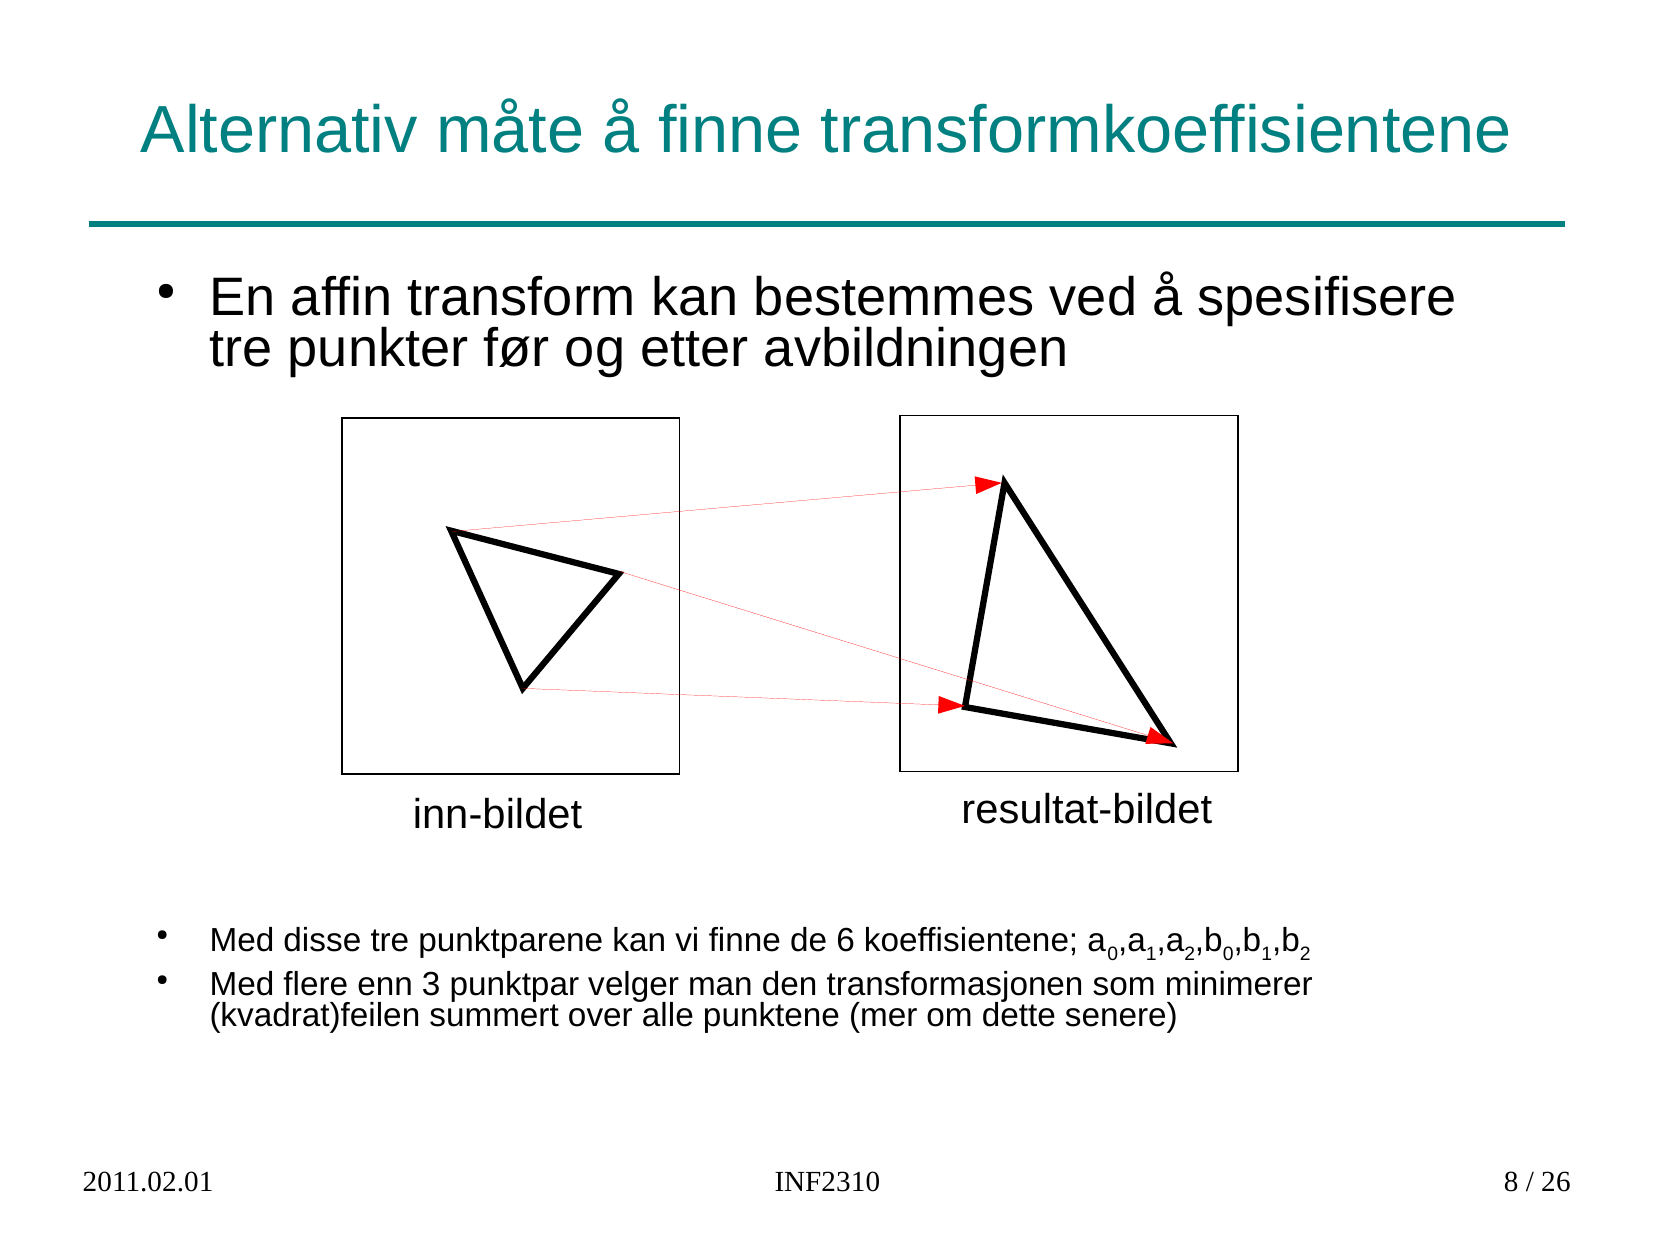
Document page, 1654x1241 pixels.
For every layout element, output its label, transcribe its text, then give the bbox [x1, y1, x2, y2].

list En affin transform kan bestemmes ved å spesifisere tre punkter før og etter avbildningen Med disse tre punktparene kan vi finne de 6 koeffisientene; a0,a1,a2,b0,b1,b2 Med flere enn 3 punktpar velger man den transformasjonen som minimerer (kvadrat)feilen summert over alle punktene (mer om dette senere) [123, 265, 1530, 1123]
text_box inn-bildet [398, 778, 598, 845]
text_box [900, 415, 1238, 772]
text_box [342, 417, 680, 774]
title Alternativ måte å finne transformkoeffisientene [123, 29, 1530, 223]
text_box resultat-bildet [946, 774, 1228, 840]
